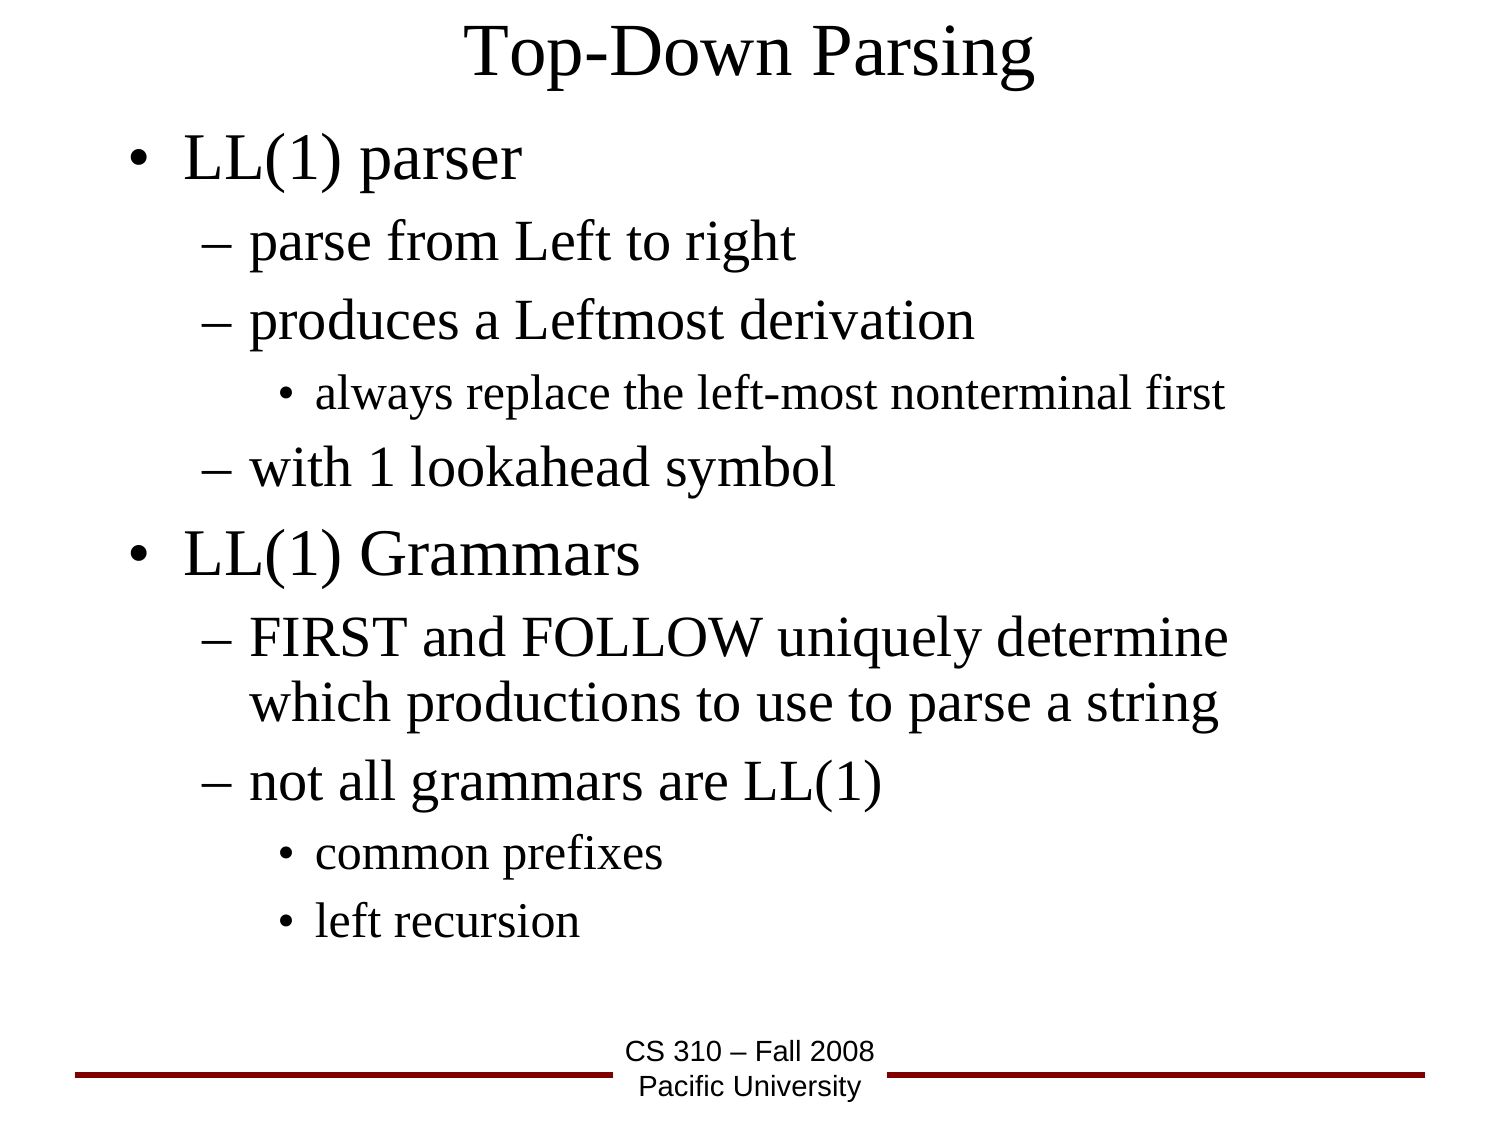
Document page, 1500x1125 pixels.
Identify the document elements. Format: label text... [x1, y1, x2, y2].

list LL(1) parser parse from Left to right produces a Leftmost derivation always replace the left-most nonterminal first with 1 lookahead symbol LL(1) Grammars FIRST and FOLLOW uniquely determine which productions to use to parse a string not all grammars are LL(1) common prefixes left recursion [112, 112, 1388, 1053]
title Top-Down Parsing [112, 0, 1388, 100]
